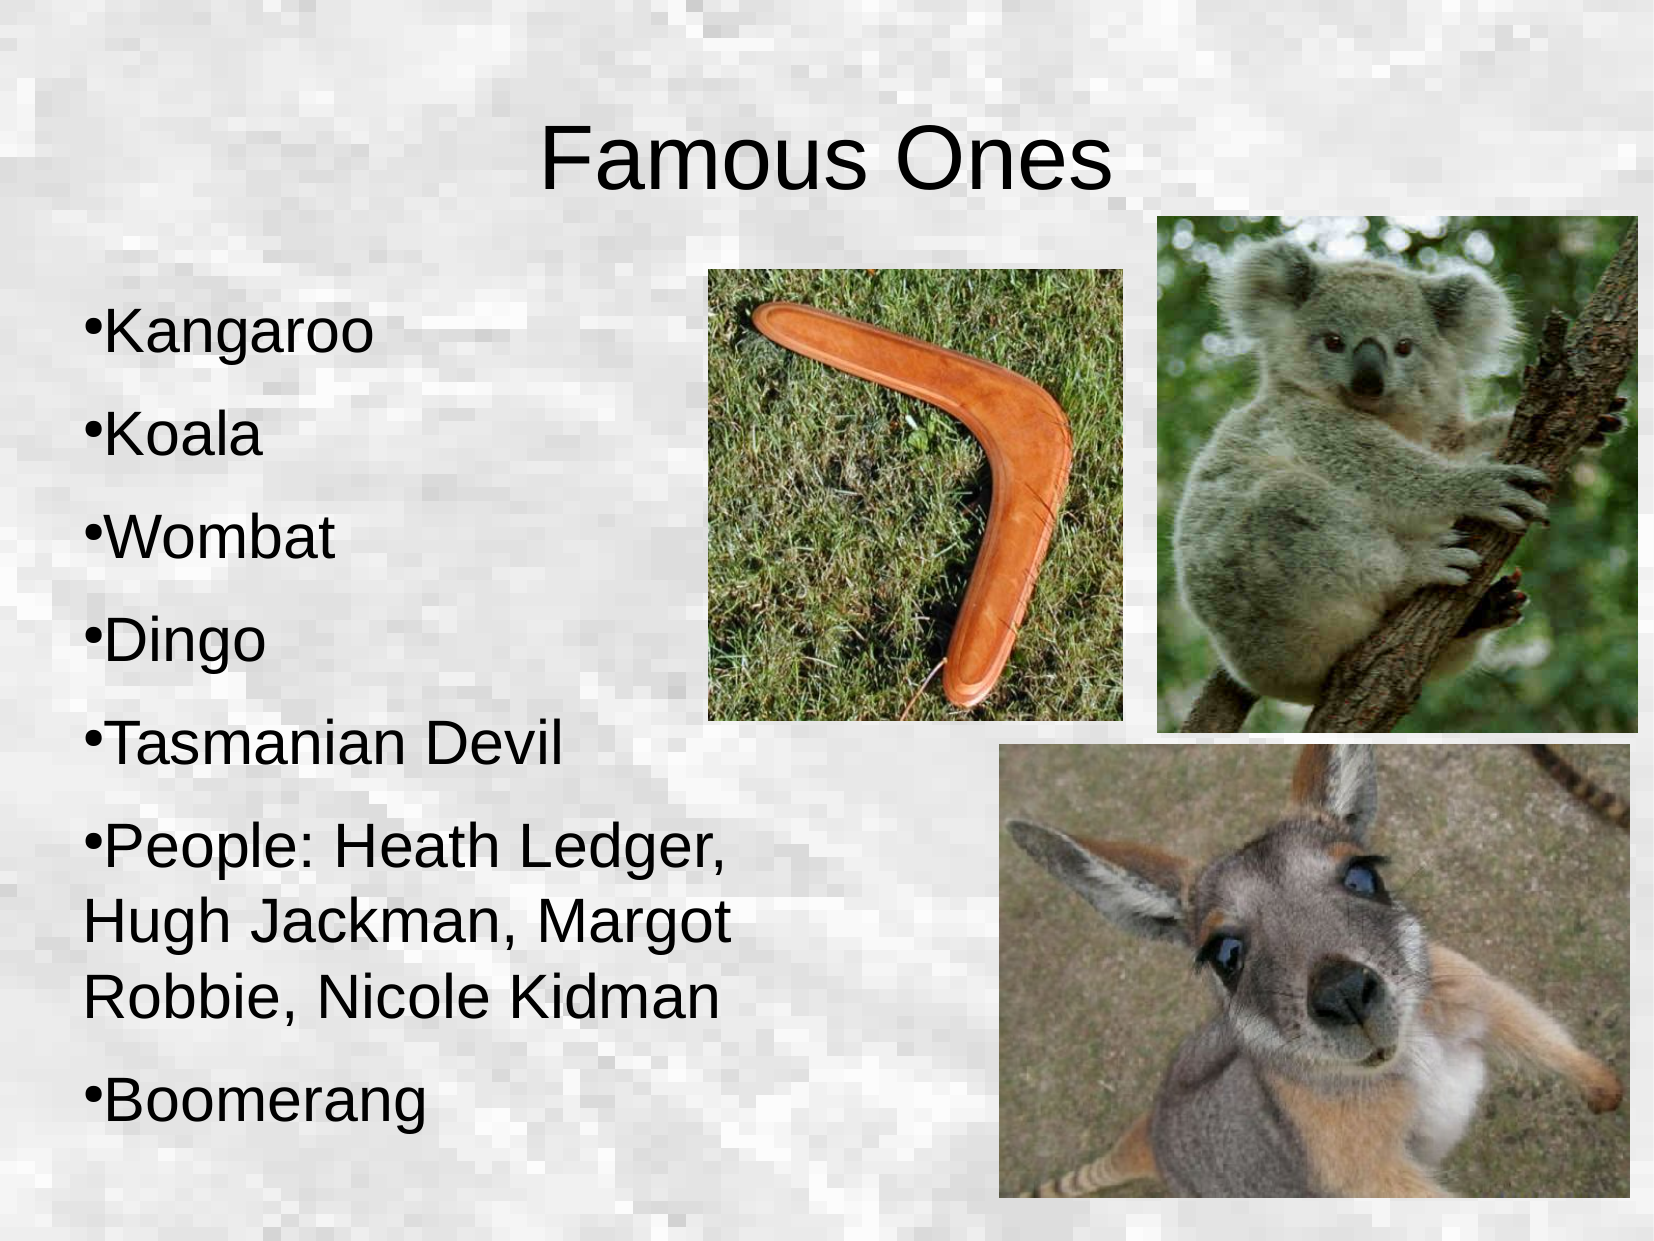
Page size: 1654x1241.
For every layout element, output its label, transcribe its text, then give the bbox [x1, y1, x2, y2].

picture [708, 269, 1123, 721]
picture [1157, 216, 1638, 733]
picture [999, 744, 1630, 1198]
title Famous Ones [82, 49, 1571, 257]
list Kangaroo Koala Wombat Dingo Tasmanian Devil People: Heath Ledger, Hugh Jackman, Margot Robbie, Nicole Kidman Boomerang [82, 290, 875, 1140]
